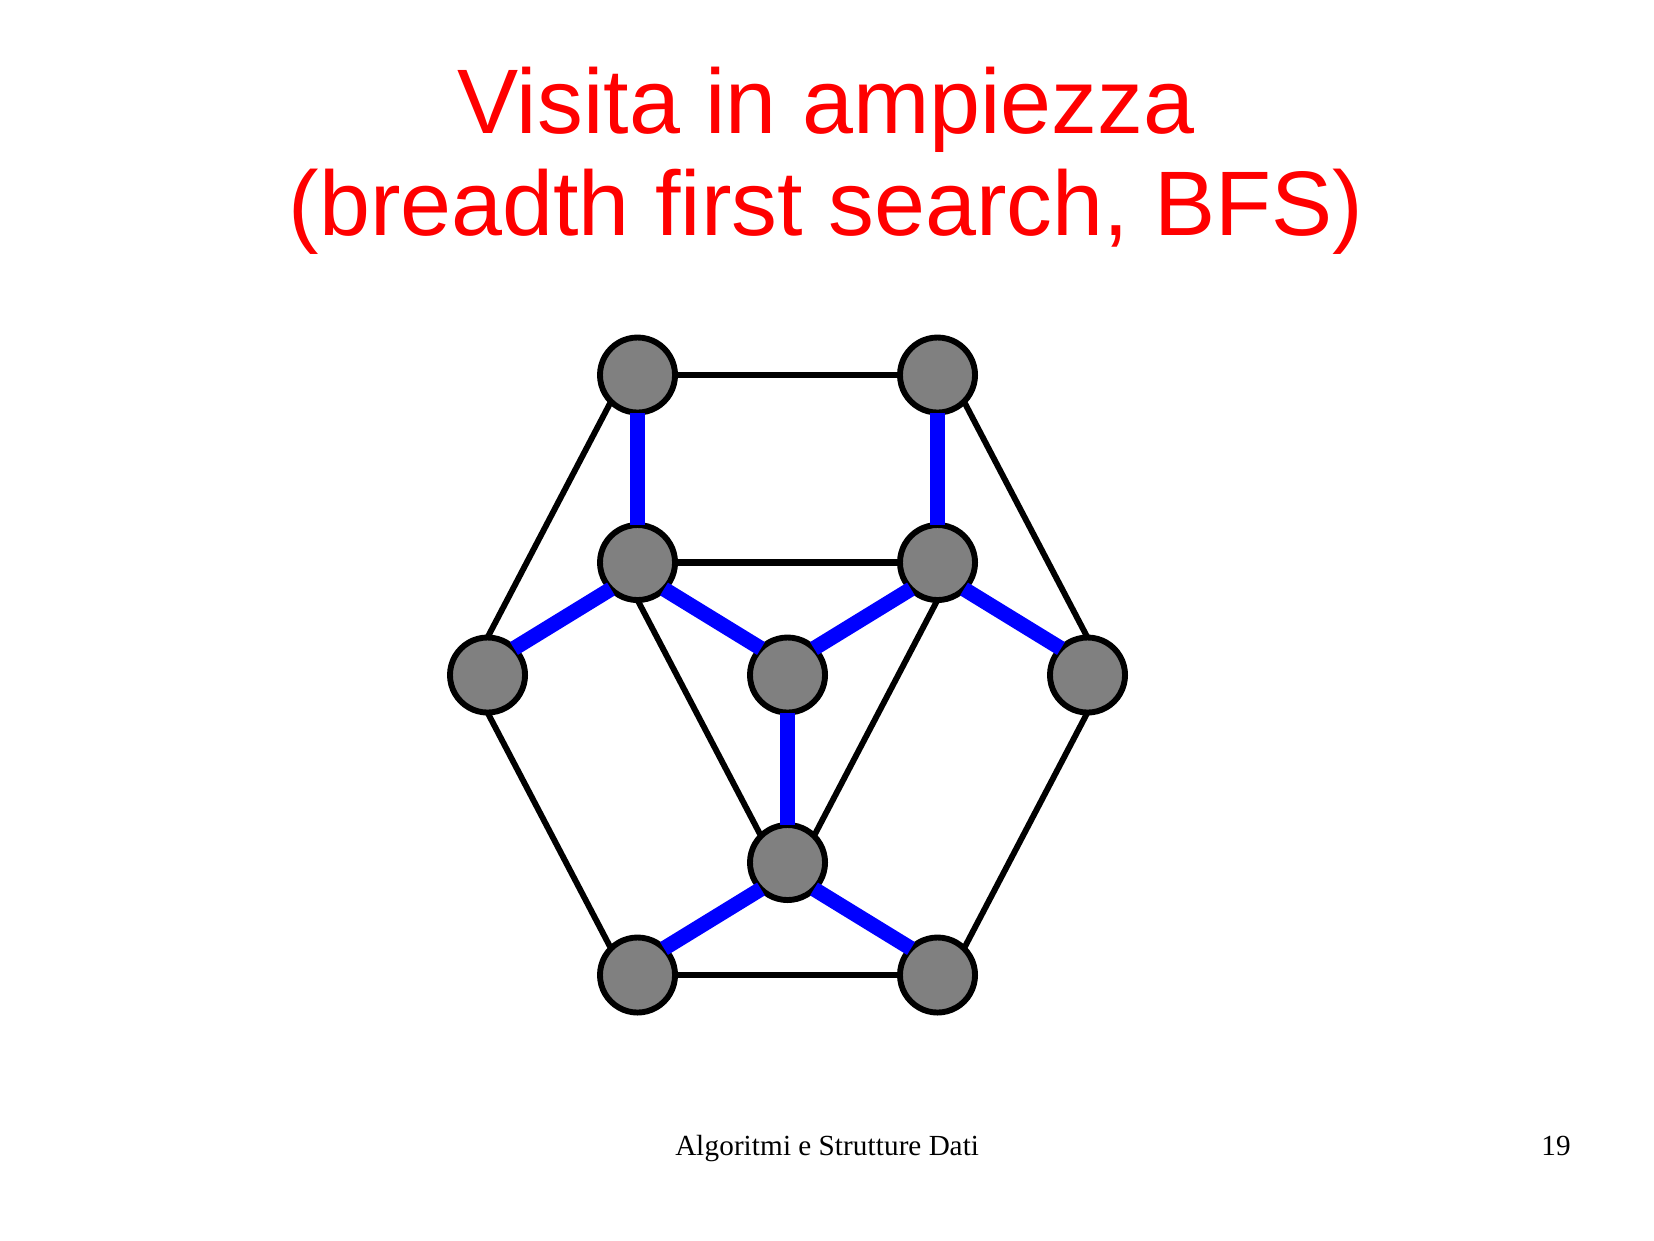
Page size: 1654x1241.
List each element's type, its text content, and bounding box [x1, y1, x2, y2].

text_box [450, 637, 526, 713]
text_box [750, 637, 826, 713]
text_box [900, 937, 976, 1013]
text_box [600, 337, 675, 413]
text_box [600, 937, 675, 1013]
text_box [900, 525, 976, 600]
title Visita in ampiezza (breadth first search, BFS) [82, 49, 1571, 257]
text_box [1050, 637, 1126, 713]
text_box [750, 825, 826, 901]
text_box [900, 337, 976, 413]
text_box [600, 525, 675, 600]
